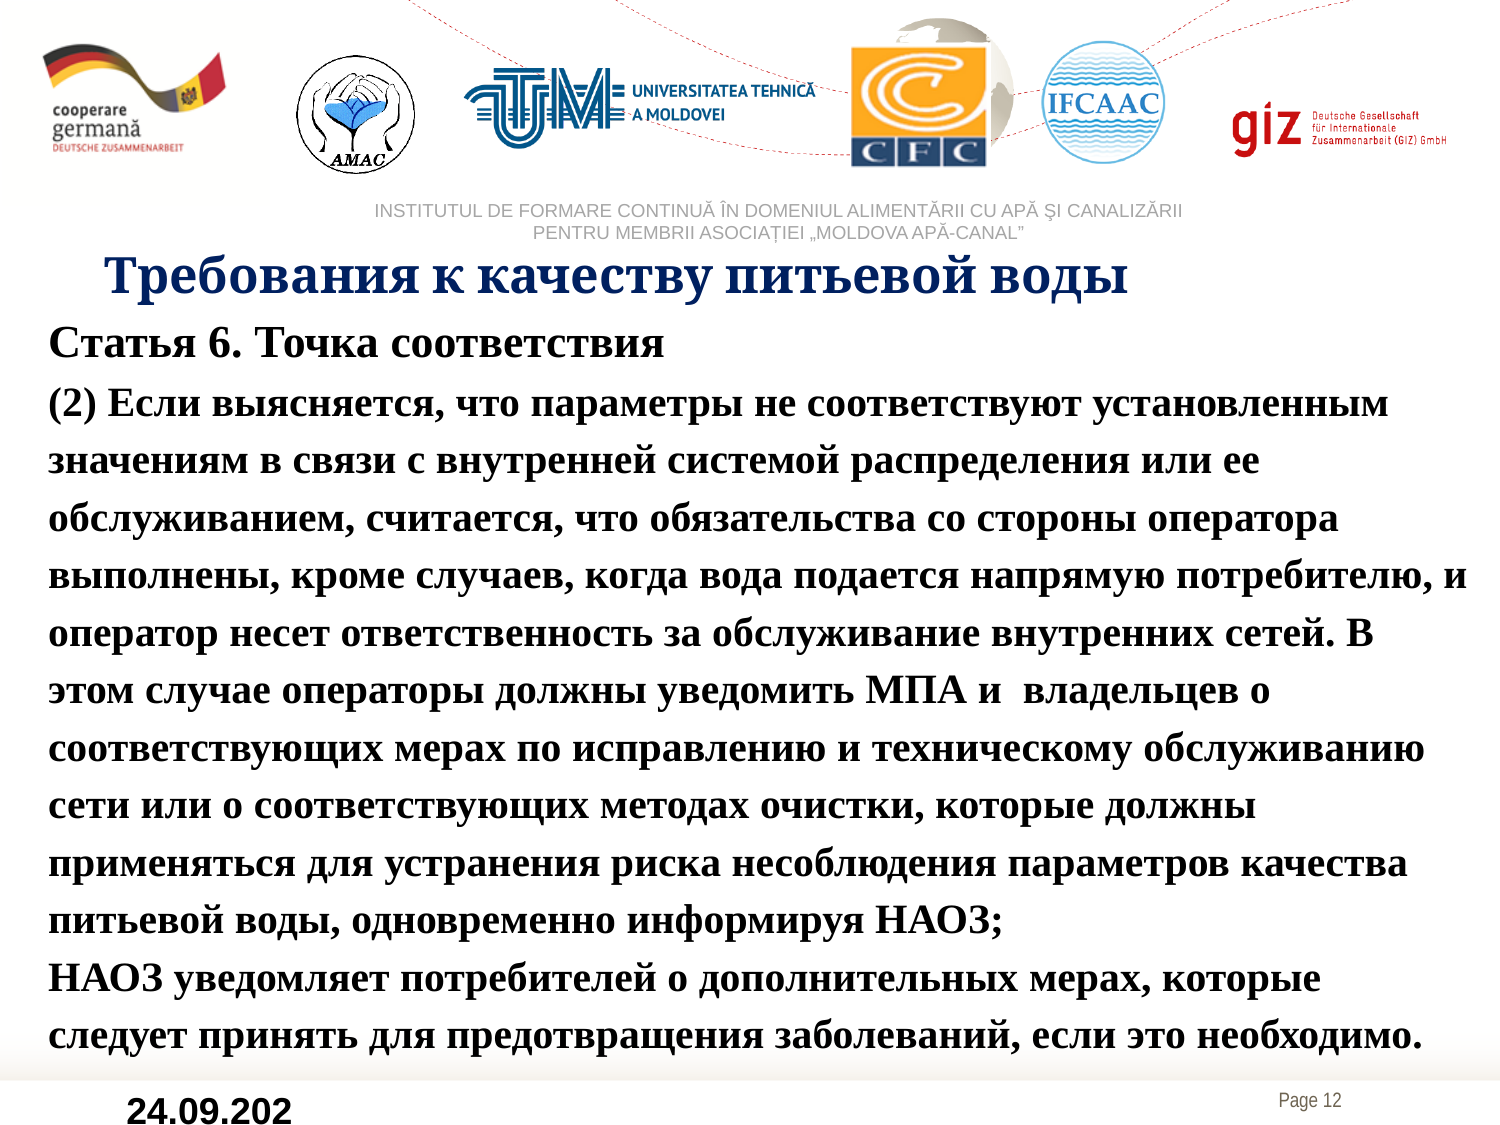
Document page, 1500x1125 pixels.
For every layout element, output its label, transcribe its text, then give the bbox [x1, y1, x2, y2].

slide_number 15.07.2021 [111, 1079, 324, 1120]
title Требования к качеству питьевой воды Статья 6. Точка соответствия (2) Если выясняется, что параметры не соответствуют установленным значениям в связи с внутренней системой распределения или ее обслуживанием, считается, что обязательства со стороны оператора выполнены, кроме случаев, когда вода подается напрямую потребителю, и оператор несет ответственность за обслуживание внутренних сетей. В этом случае операторы должны уведомить МПА и владельцев о соответствующих мерах по исправлению и техническому обслуживанию сети или о соответствующих методах очистки, которые должны применяться для устранения риска несоблюдения параметров качества питьевой воды, одновременно информируя НАОЗ; НАОЗ уведомляет потребителей о дополнительных мерах, которые следует принять для предотвращения заболеваний, если это необходимо. [33, 227, 1484, 952]
text_box INSTITUTUL DE FORMARE CONTINUĂ ÎN DOMENIUL ALIMENTĂRII CU APĂ ŞI CANALIZĂRII PENTRU MEMBRII ASOCIAȚIEI „MOLDOVA APĂ-CANAL” [190, 170, 1366, 251]
picture [0, 959, 1500, 1081]
picture [0, 0, 1500, 206]
